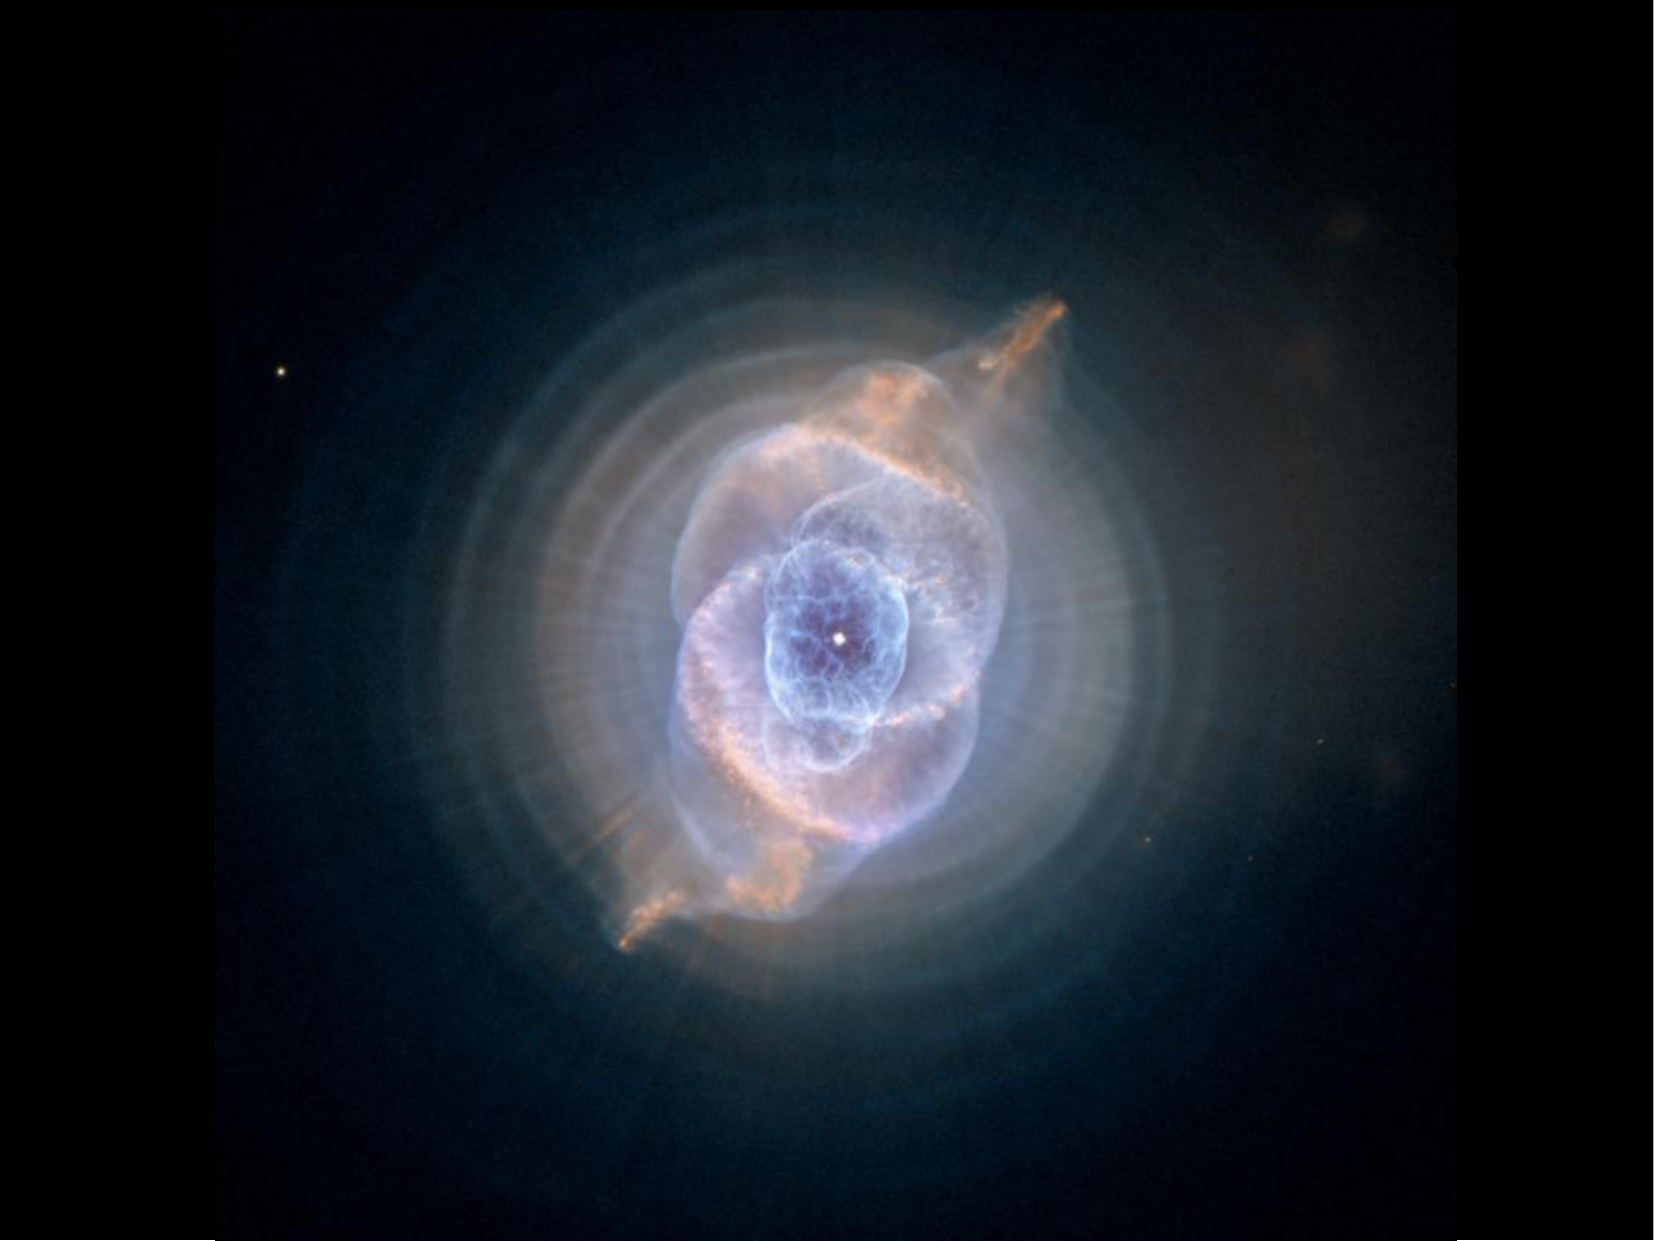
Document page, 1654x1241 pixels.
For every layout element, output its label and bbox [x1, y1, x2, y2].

picture [215, 10, 1457, 1241]
